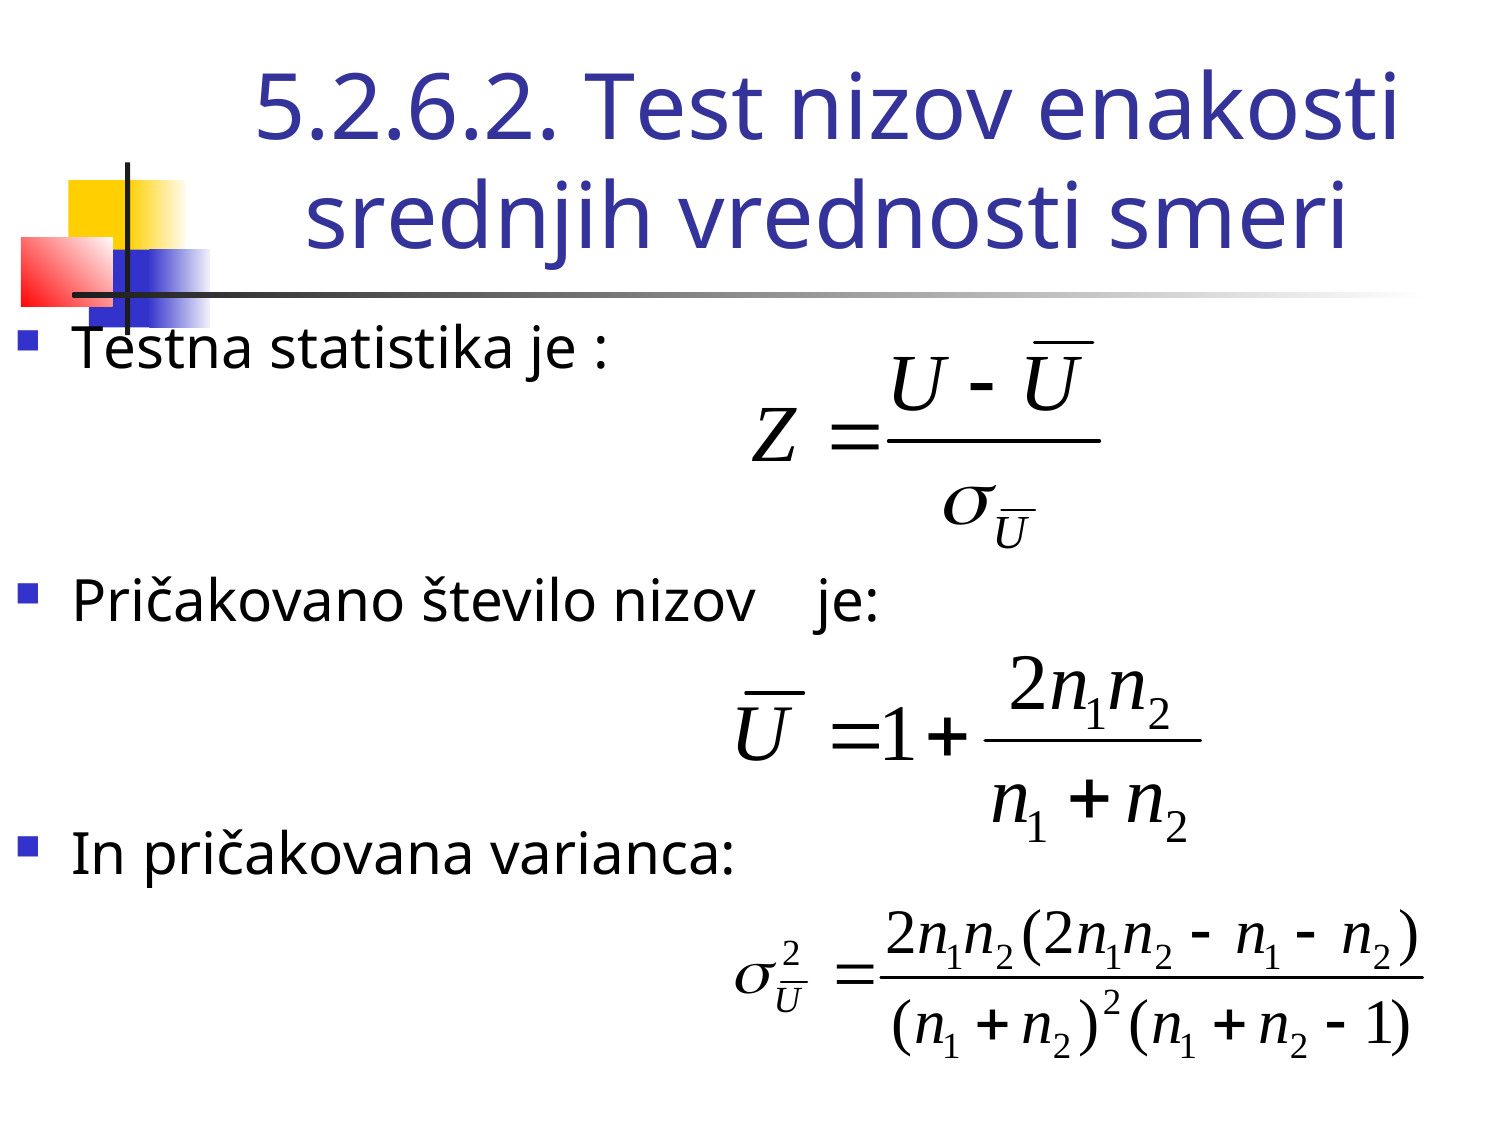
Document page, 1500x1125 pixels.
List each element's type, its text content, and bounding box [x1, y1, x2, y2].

chart [738, 326, 1117, 570]
list Testna statistika je : Pričakovano število nizov je: In pričakovana varianca: [0, 302, 1500, 1125]
chart [726, 633, 1214, 861]
title 5.2.6.2. Test nizov enakosti srednjih vrednosti smeri [188, 35, 1468, 276]
chart [726, 893, 1435, 1073]
